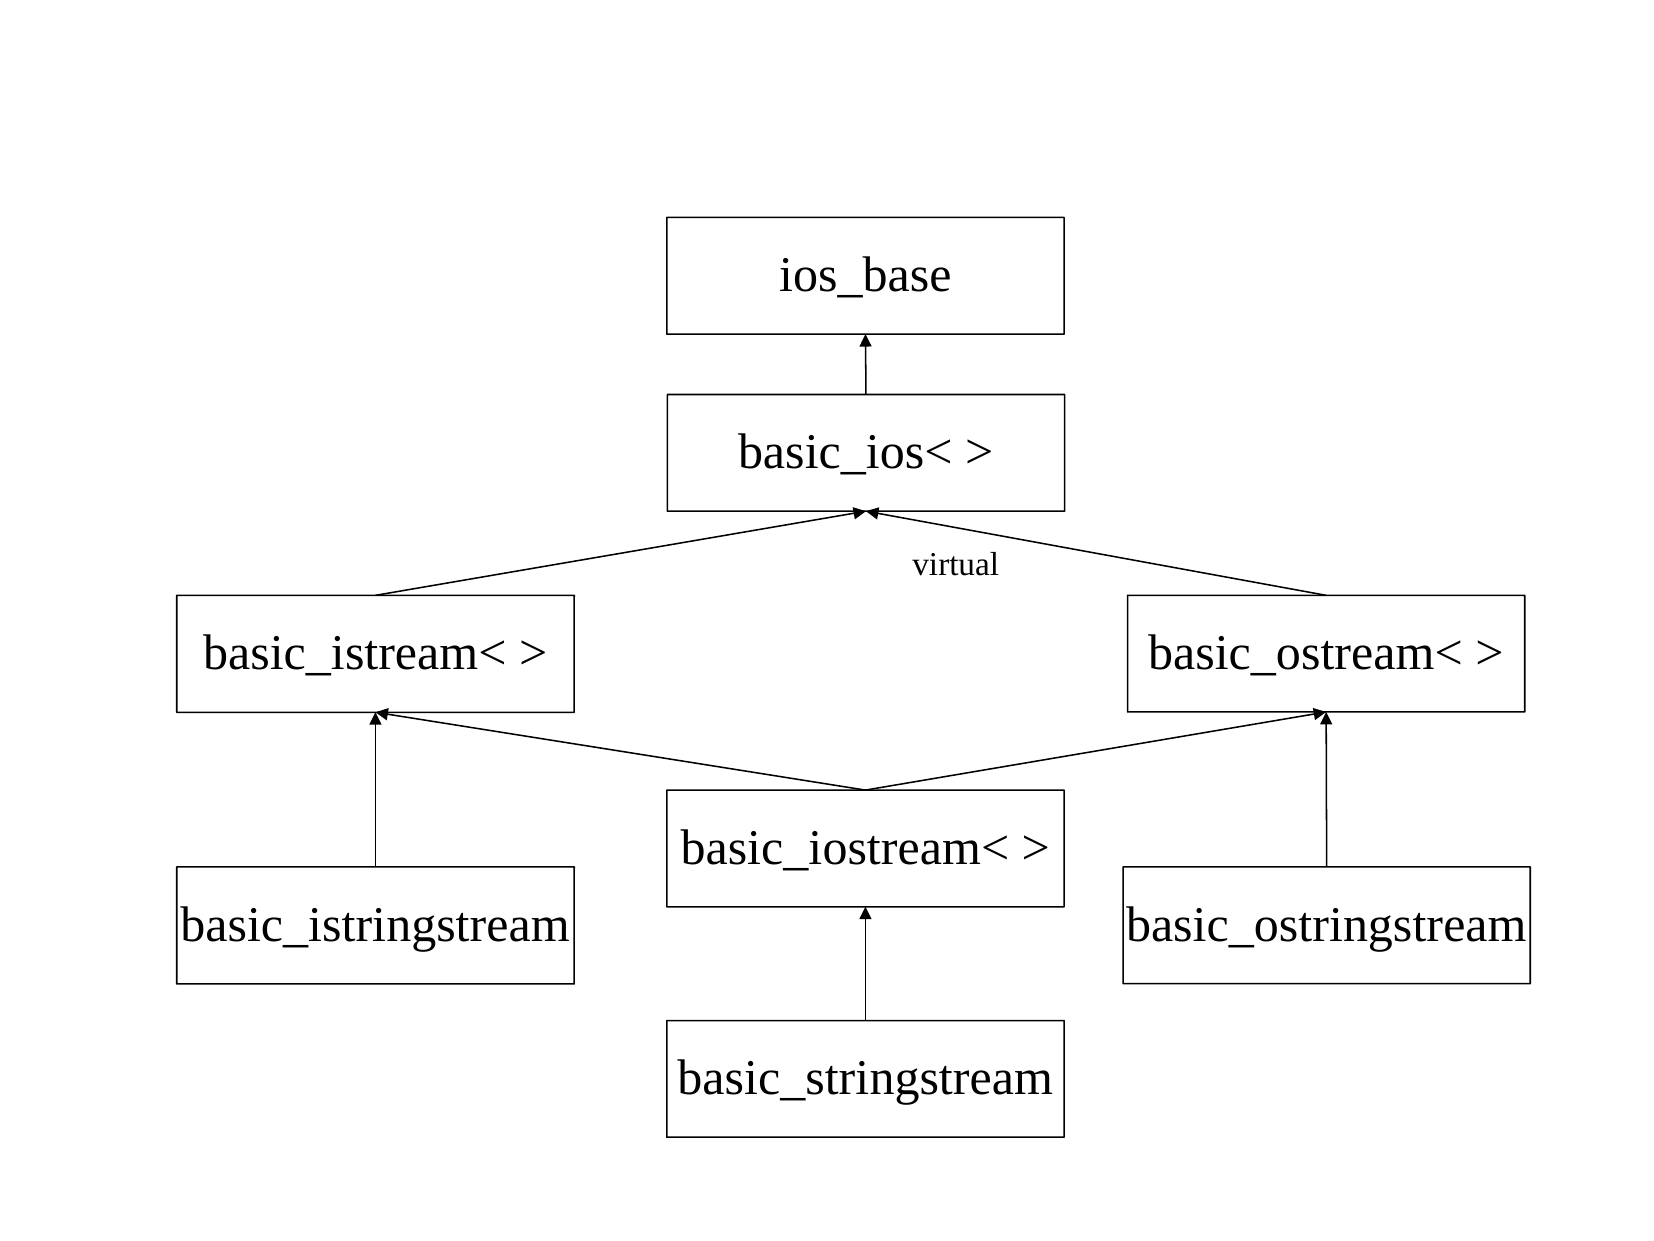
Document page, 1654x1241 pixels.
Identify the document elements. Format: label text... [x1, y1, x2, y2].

text_box basic_ostringstream [1123, 898, 1531, 952]
text_box virtual [912, 533, 1013, 586]
text_box basic_ios< > [667, 426, 1065, 480]
text_box basic_istream< > [176, 627, 575, 681]
text_box basic_stringstream [666, 1052, 1065, 1106]
text_box ios_base [666, 249, 1065, 303]
text_box basic_istringstream [176, 899, 575, 952]
text_box basic_ostream< > [1127, 627, 1525, 680]
text_box basic_iostream< > [666, 822, 1065, 875]
